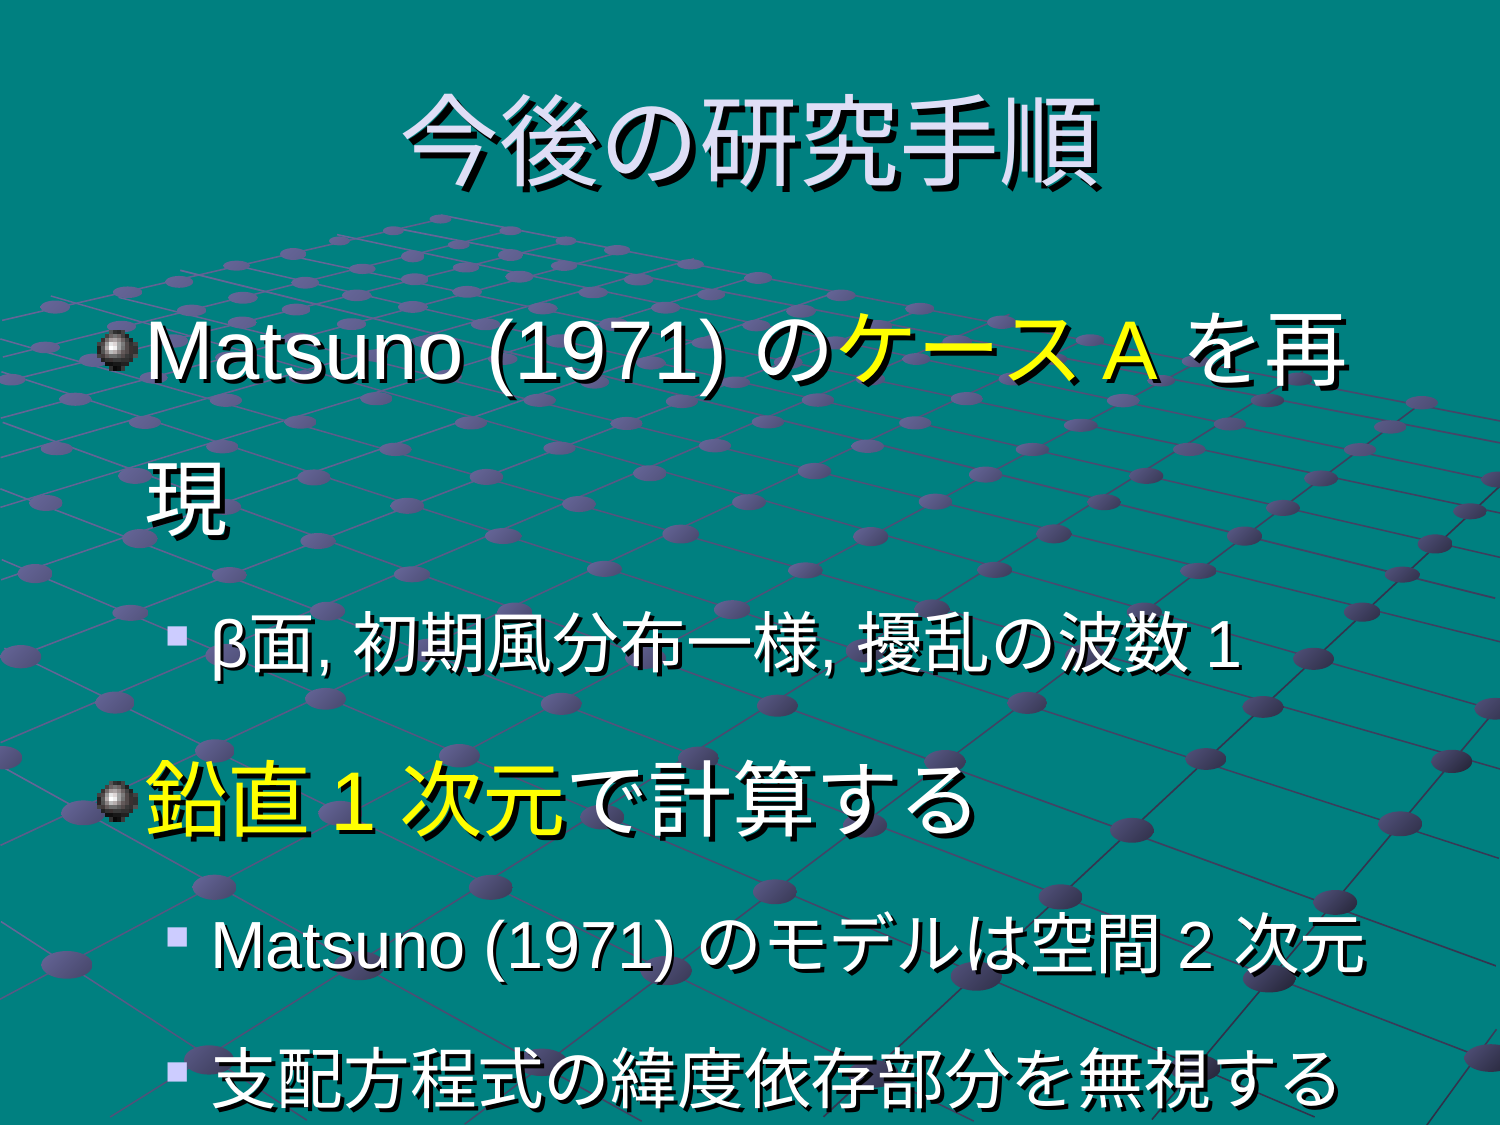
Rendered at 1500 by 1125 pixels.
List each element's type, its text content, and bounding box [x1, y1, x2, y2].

picture [89, 322, 138, 371]
picture [89, 773, 138, 822]
text_box Matsuno (1971) のケース A を再現 β面, 初期風分布一様, 擾乱の波数 1 鉛直 1 次元で計算する Matsuno (1971) のモデルは空間 2 次元 支配方程式の緯度依存部分を無視する [75, 238, 1426, 866]
text_box 今後の研究手順 [75, 45, 1426, 233]
